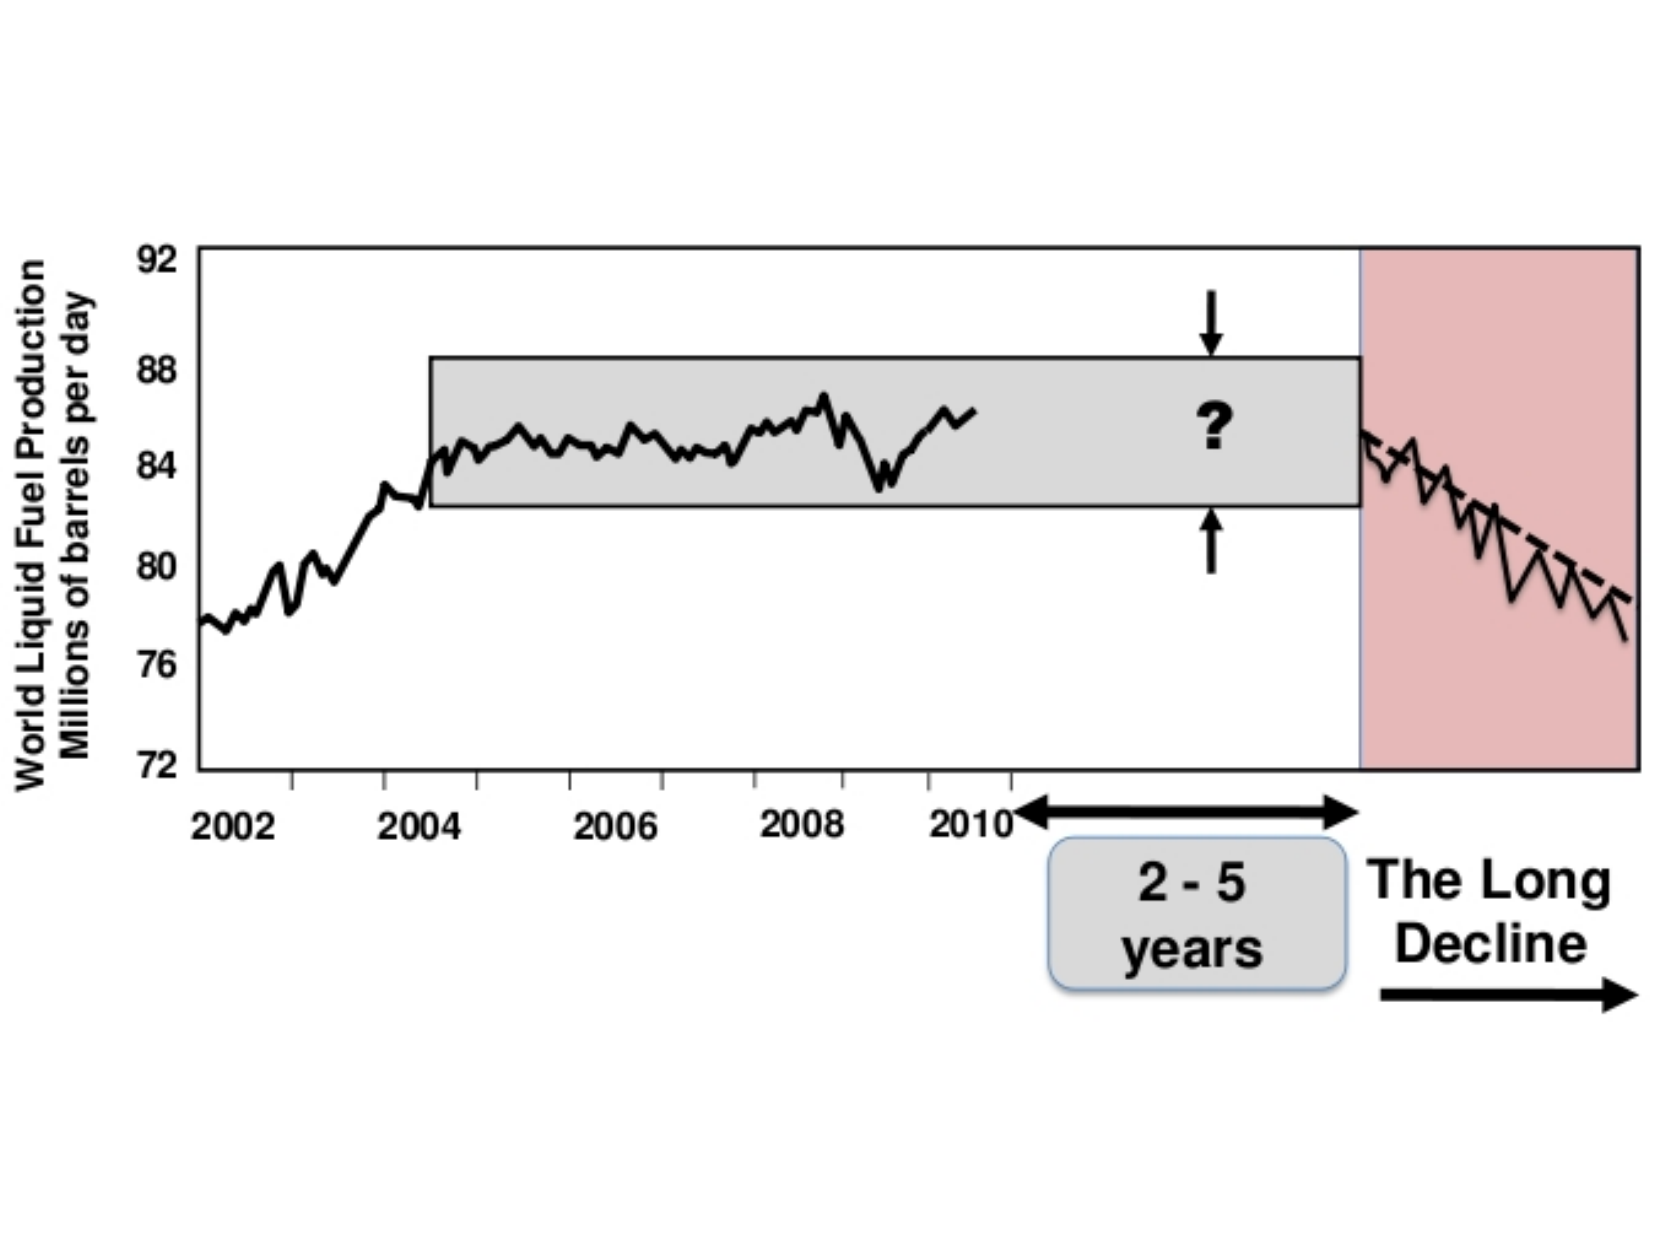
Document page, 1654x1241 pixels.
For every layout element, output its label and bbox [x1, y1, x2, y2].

picture [0, 236, 1654, 1029]
